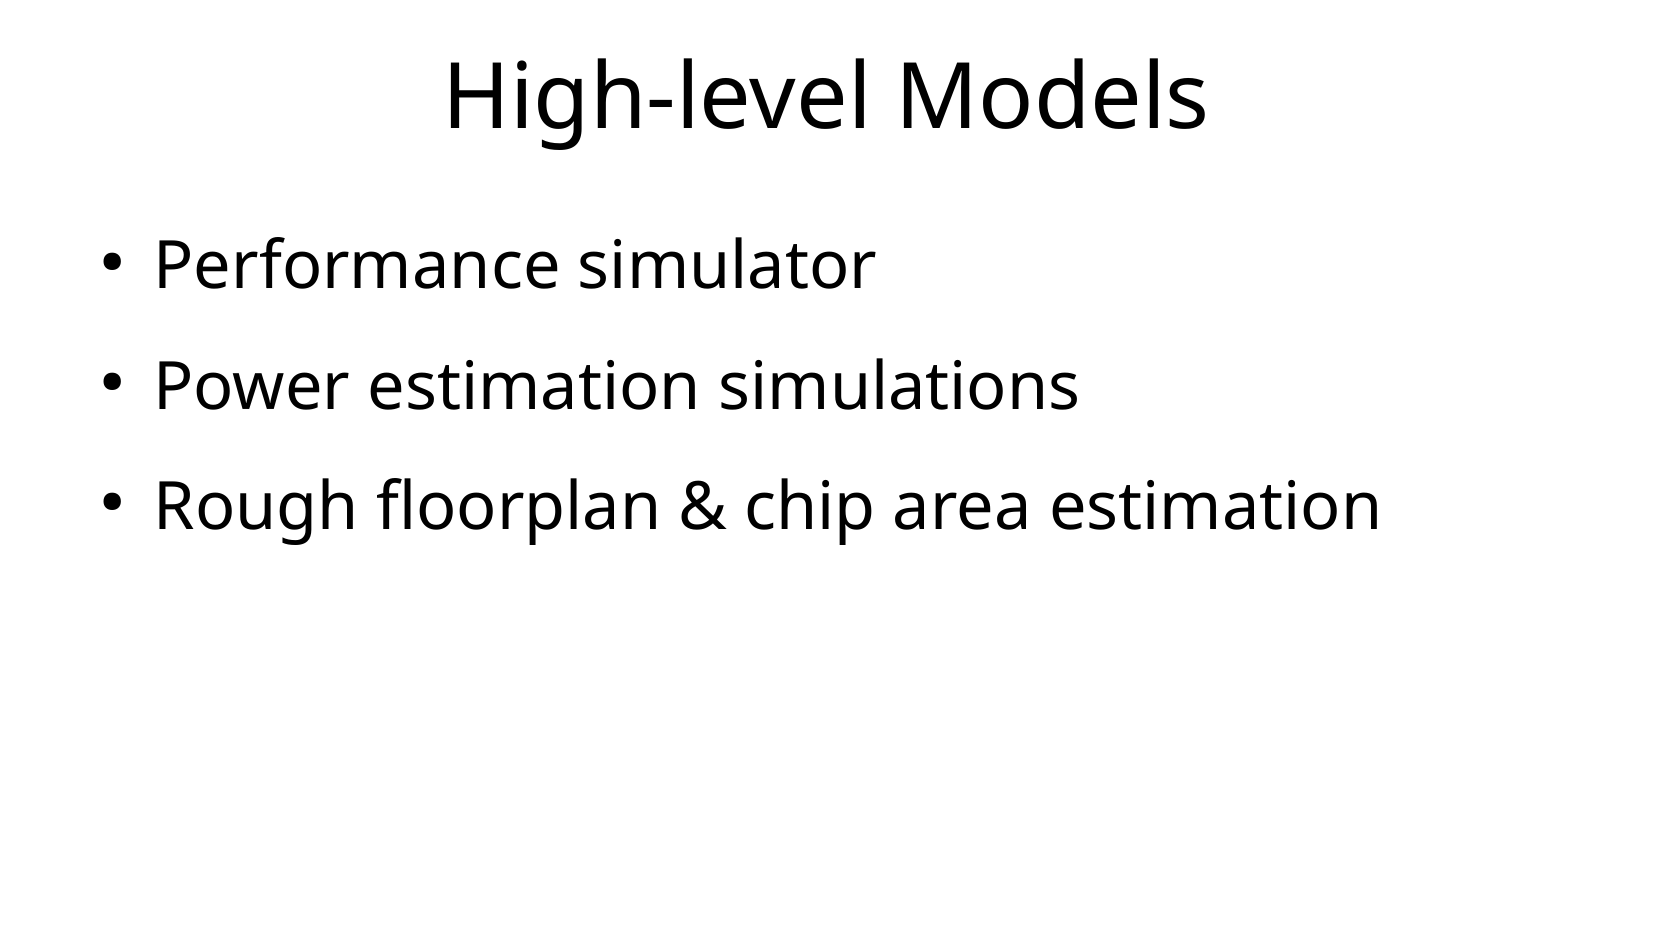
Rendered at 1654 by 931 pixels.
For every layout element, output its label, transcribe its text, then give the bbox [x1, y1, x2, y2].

list Performance simulator Power estimation simulations Rough floorplan & chip area estimation [82, 217, 1571, 841]
title High-level Models [82, 15, 1571, 171]
